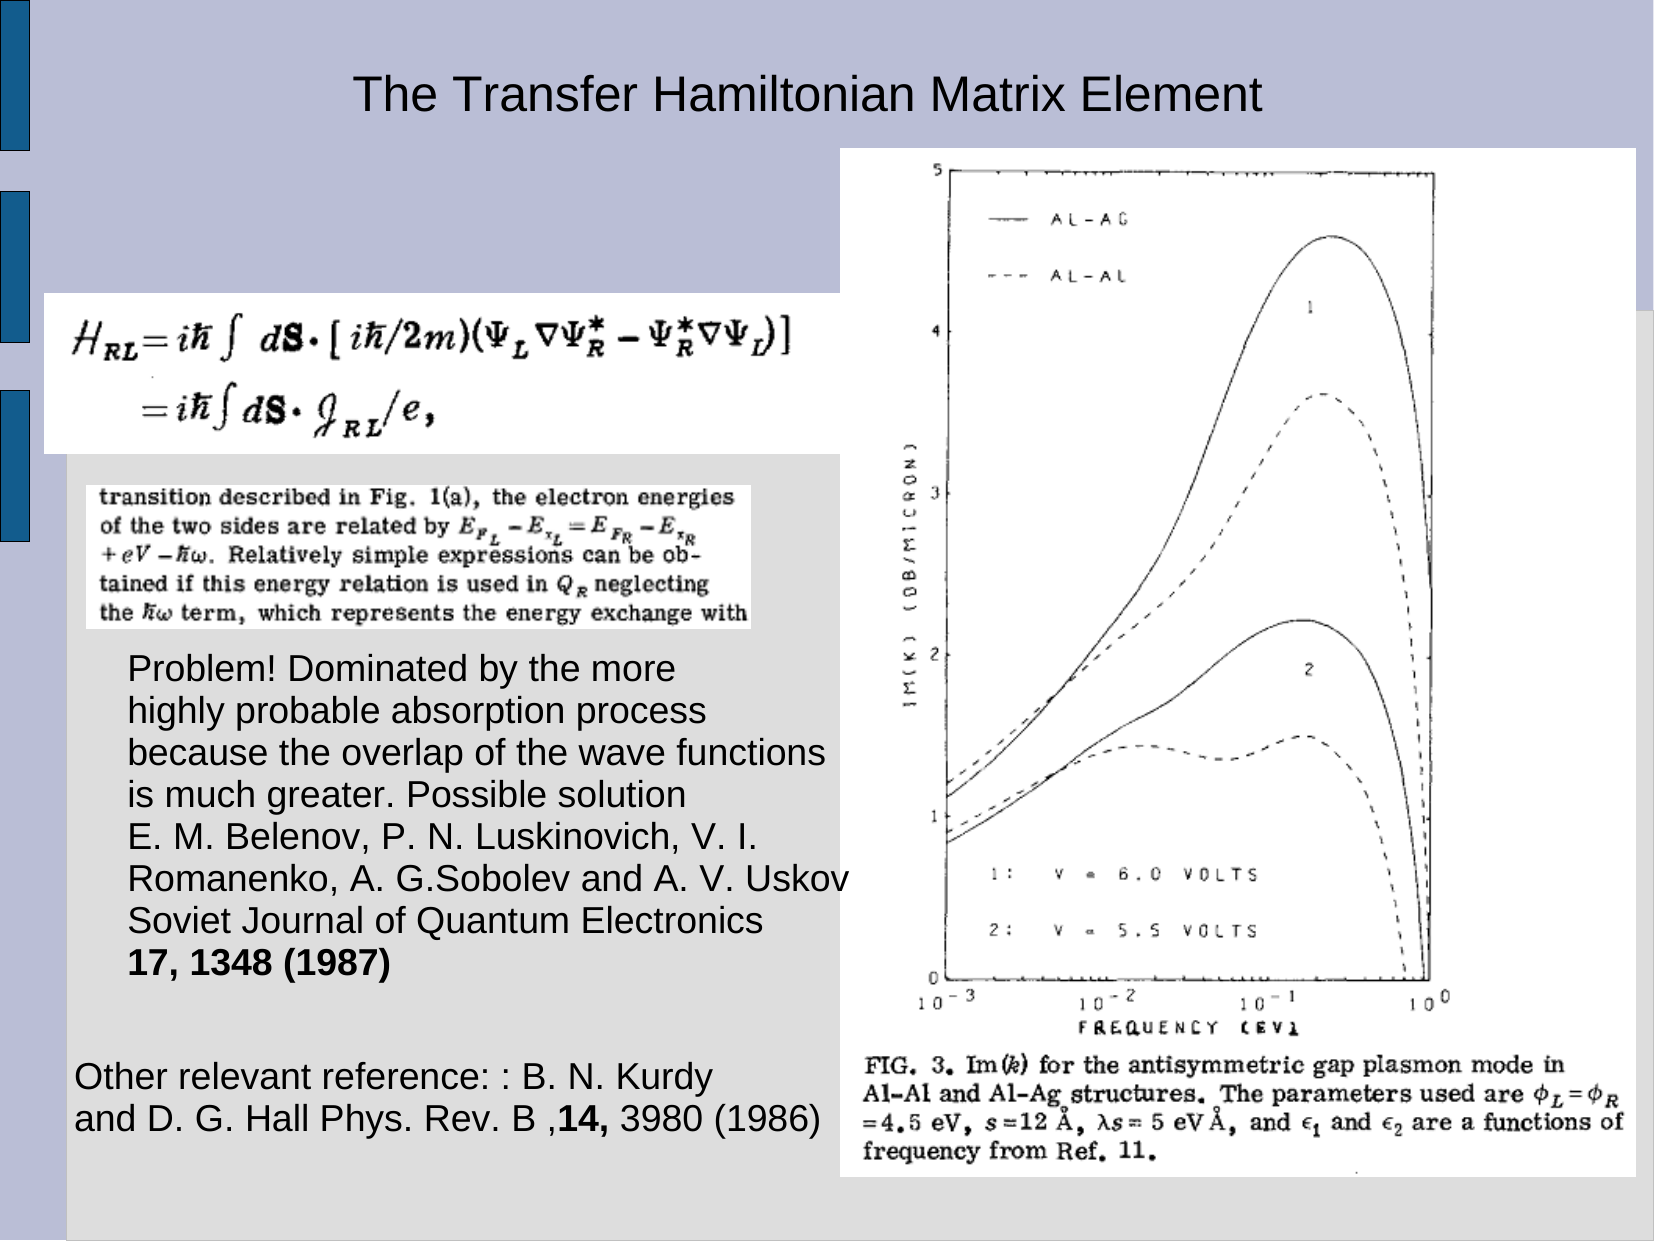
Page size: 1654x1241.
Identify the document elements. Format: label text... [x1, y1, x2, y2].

text_box The Transfer Hamiltonian Matrix Element [337, 59, 1279, 130]
text_box Other relevant reference: : B. N. Kurdy and D. G. Hall Phys. Rev. B ,14, 3980 (1986) [59, 1047, 837, 1149]
text_box Problem! Dominated by the more highly probable absorption process because the overlap of the wave functions is much greater. Possible solution E. M. Belenov, P. N. Luskinovich, V. I. Romanenko, A. G.Sobolev and A. V. Uskov Soviet Journal of Quantum Electronics 17, 1348 (1987) [112, 639, 865, 993]
picture [44, 148, 1636, 1177]
picture [86, 485, 751, 629]
